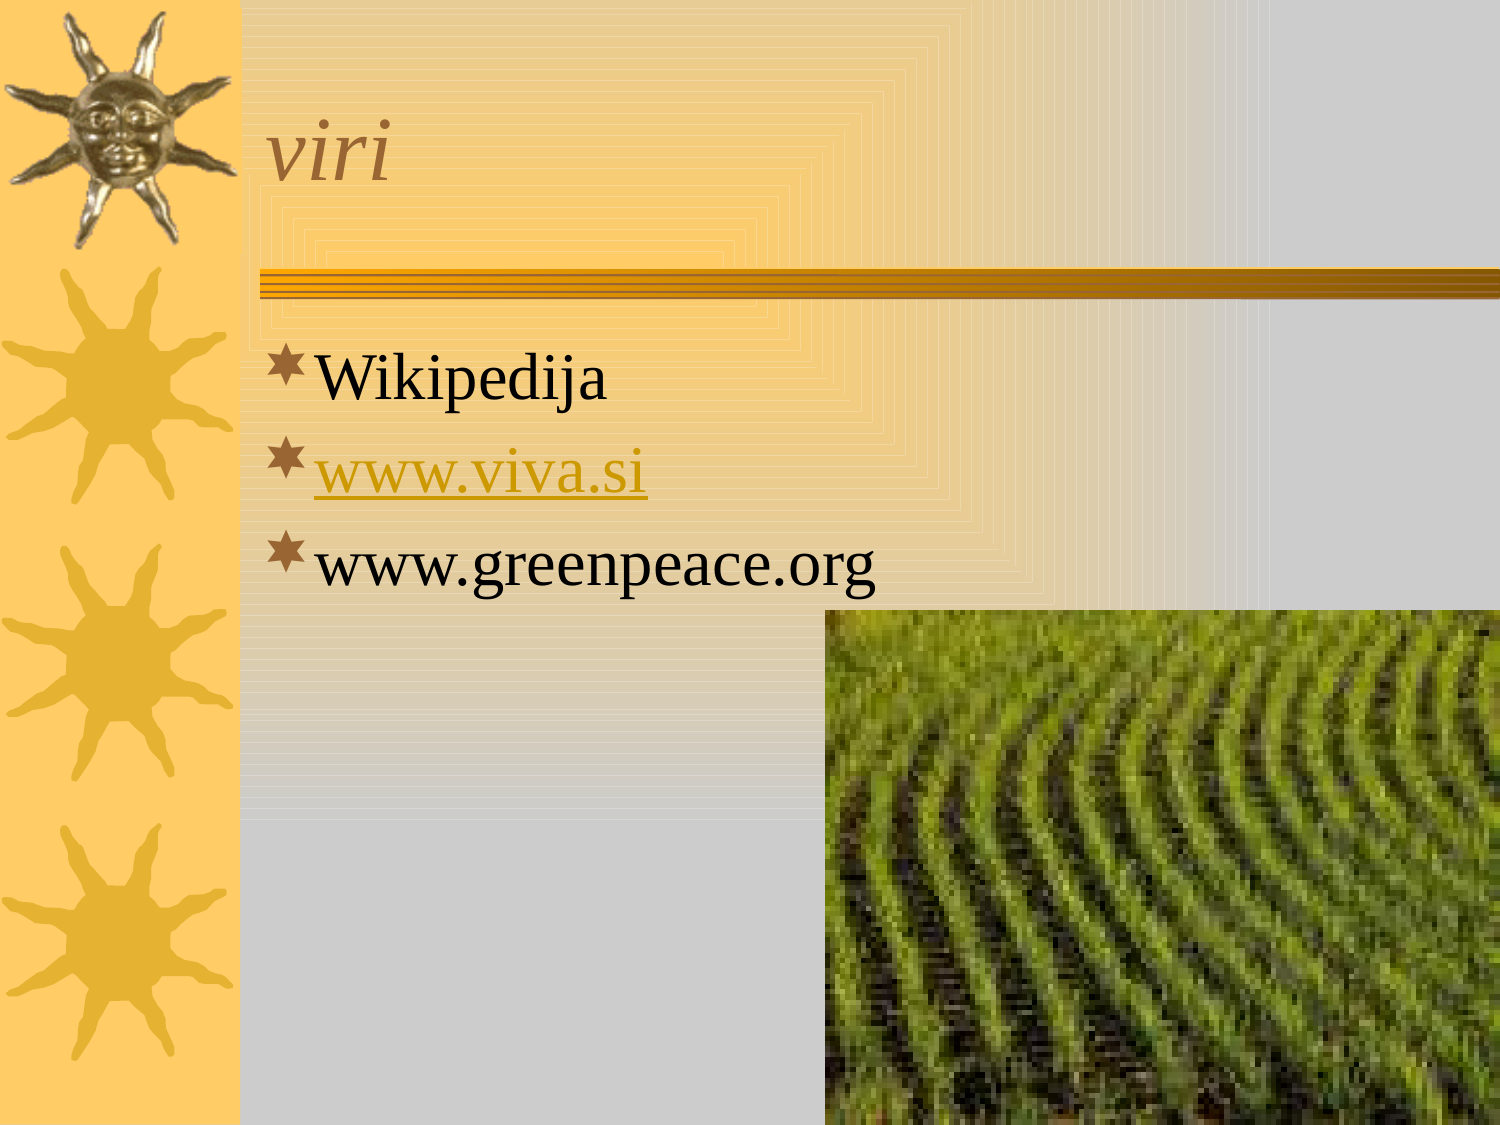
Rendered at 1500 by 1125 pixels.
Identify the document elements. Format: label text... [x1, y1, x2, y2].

picture [1, 8, 242, 254]
list Wikipedija www.viva.si www.greenpeace.org [242, 324, 1494, 1000]
title viri [250, 50, 1492, 238]
picture [825, 610, 1500, 1125]
